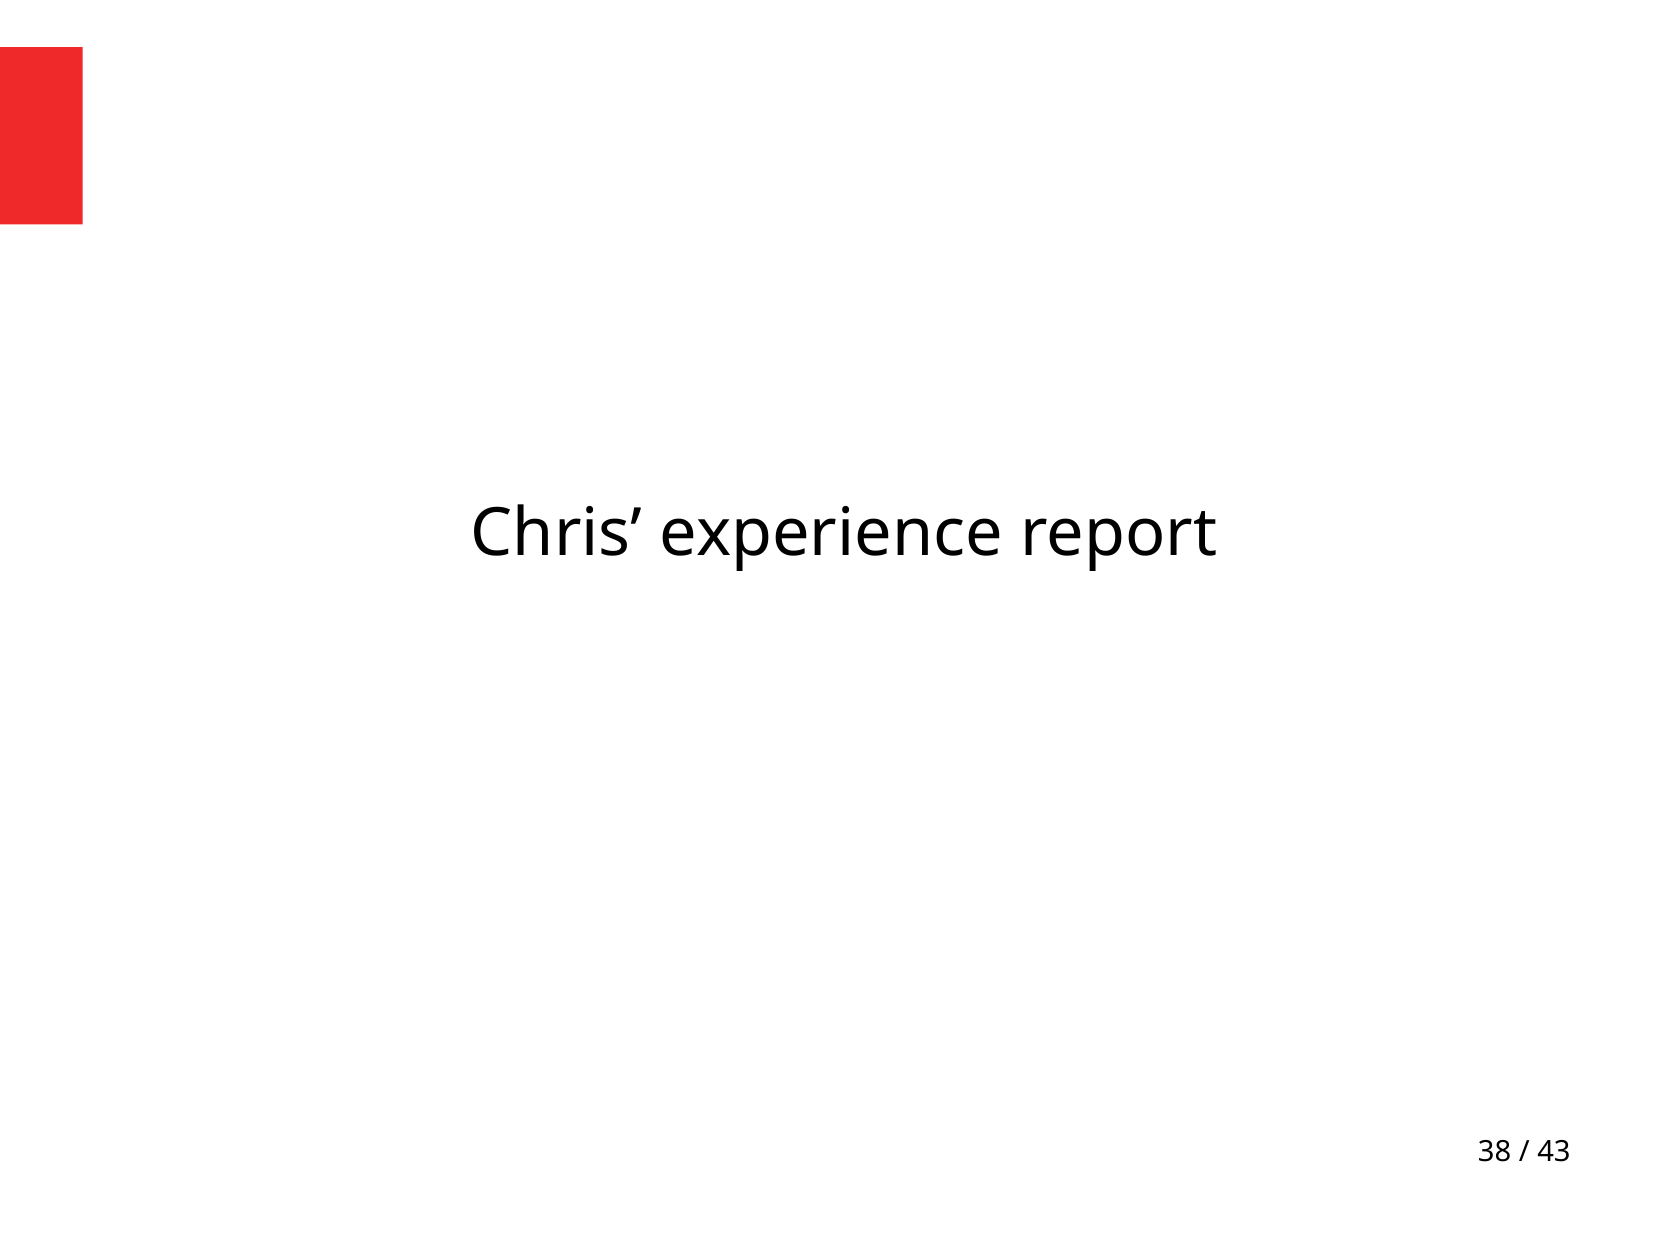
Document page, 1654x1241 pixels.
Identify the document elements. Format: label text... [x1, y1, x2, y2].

subtitle Chris’ experience report [118, 49, 1571, 1010]
